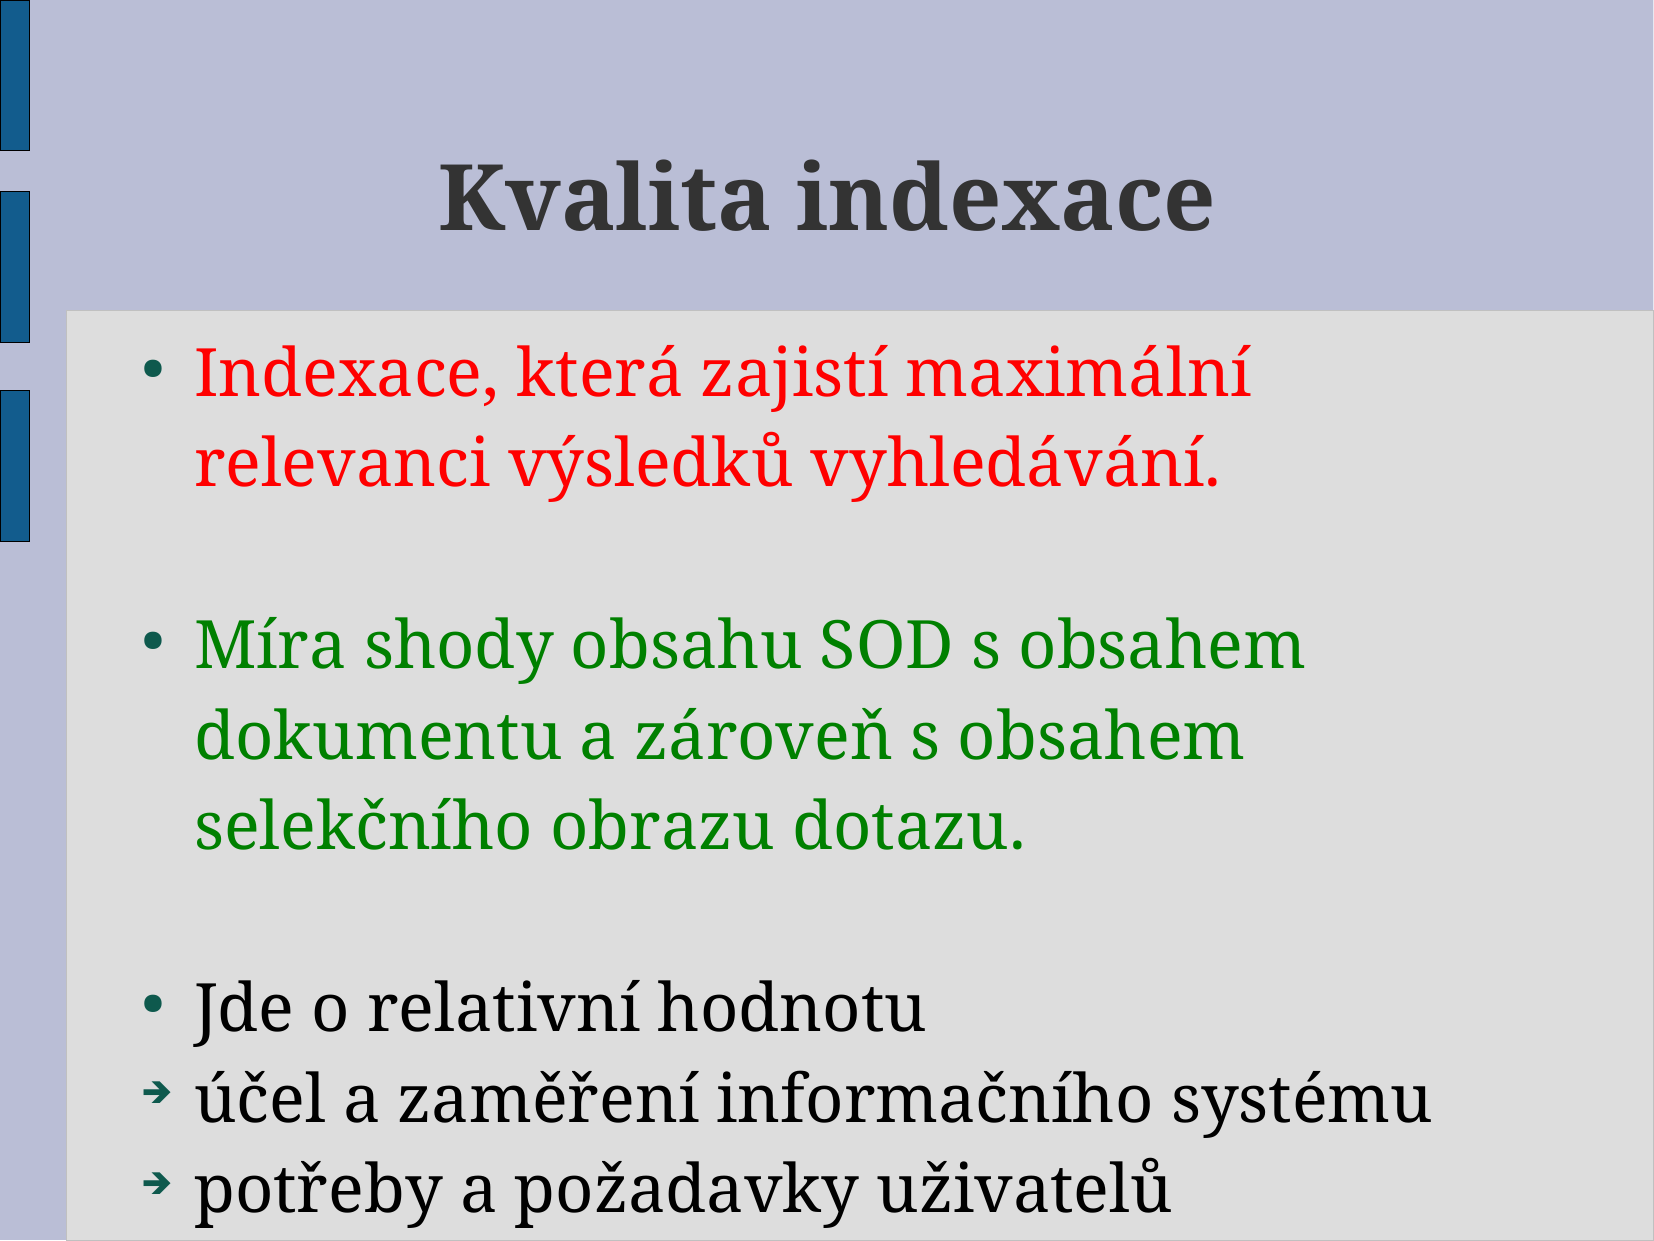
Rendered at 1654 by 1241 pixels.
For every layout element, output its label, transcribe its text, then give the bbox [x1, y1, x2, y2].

title Kvalita indexace [121, 98, 1534, 291]
list Indexace, která zajistí maximální relevanci výsledků vyhledávání. Míra shody obsahu SOD s obsahem dokumentu a zároveň s obsahem selekčního obrazu dotazu. Jde o relativní hodnotu účel a zaměření informačního systému potřeby a požadavky uživatelů Nelze hodnotit kvantitativními metodami [123, 324, 1536, 1241]
